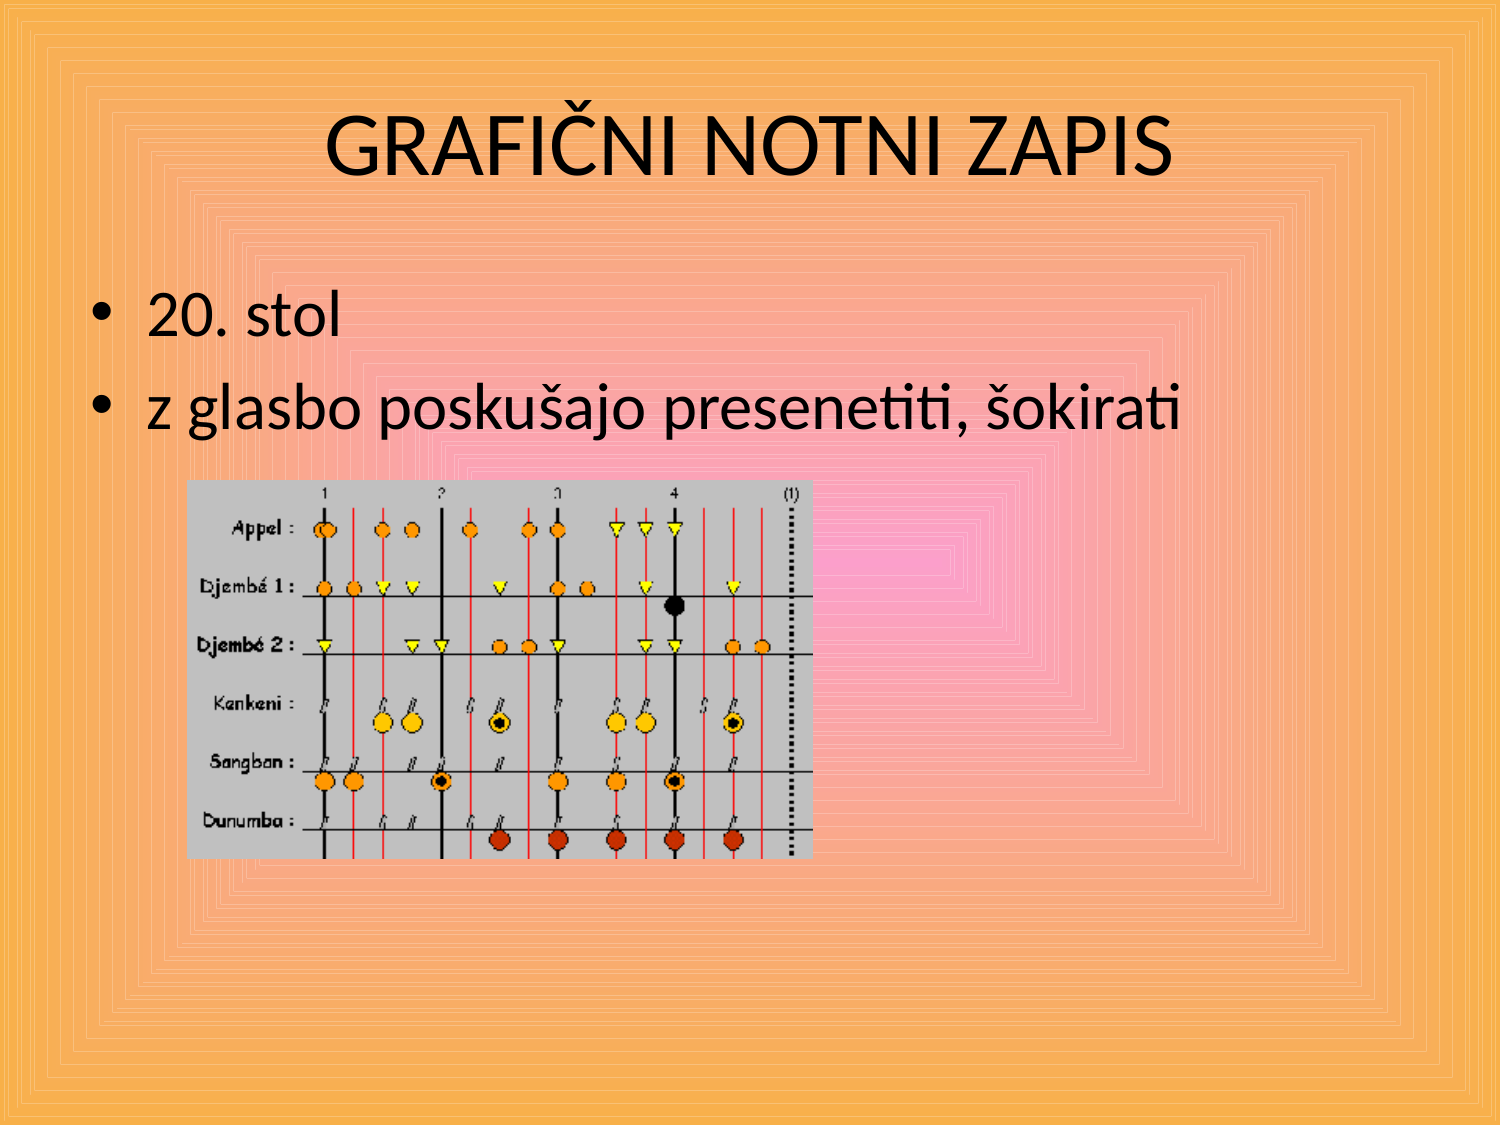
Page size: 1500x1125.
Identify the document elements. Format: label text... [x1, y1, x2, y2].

picture [187, 480, 813, 859]
title GRAFIČNI NOTNI ZAPIS [75, 45, 1425, 233]
list 20. stol z glasbo poskušajo presenetiti, šokirati [75, 262, 1425, 1005]
